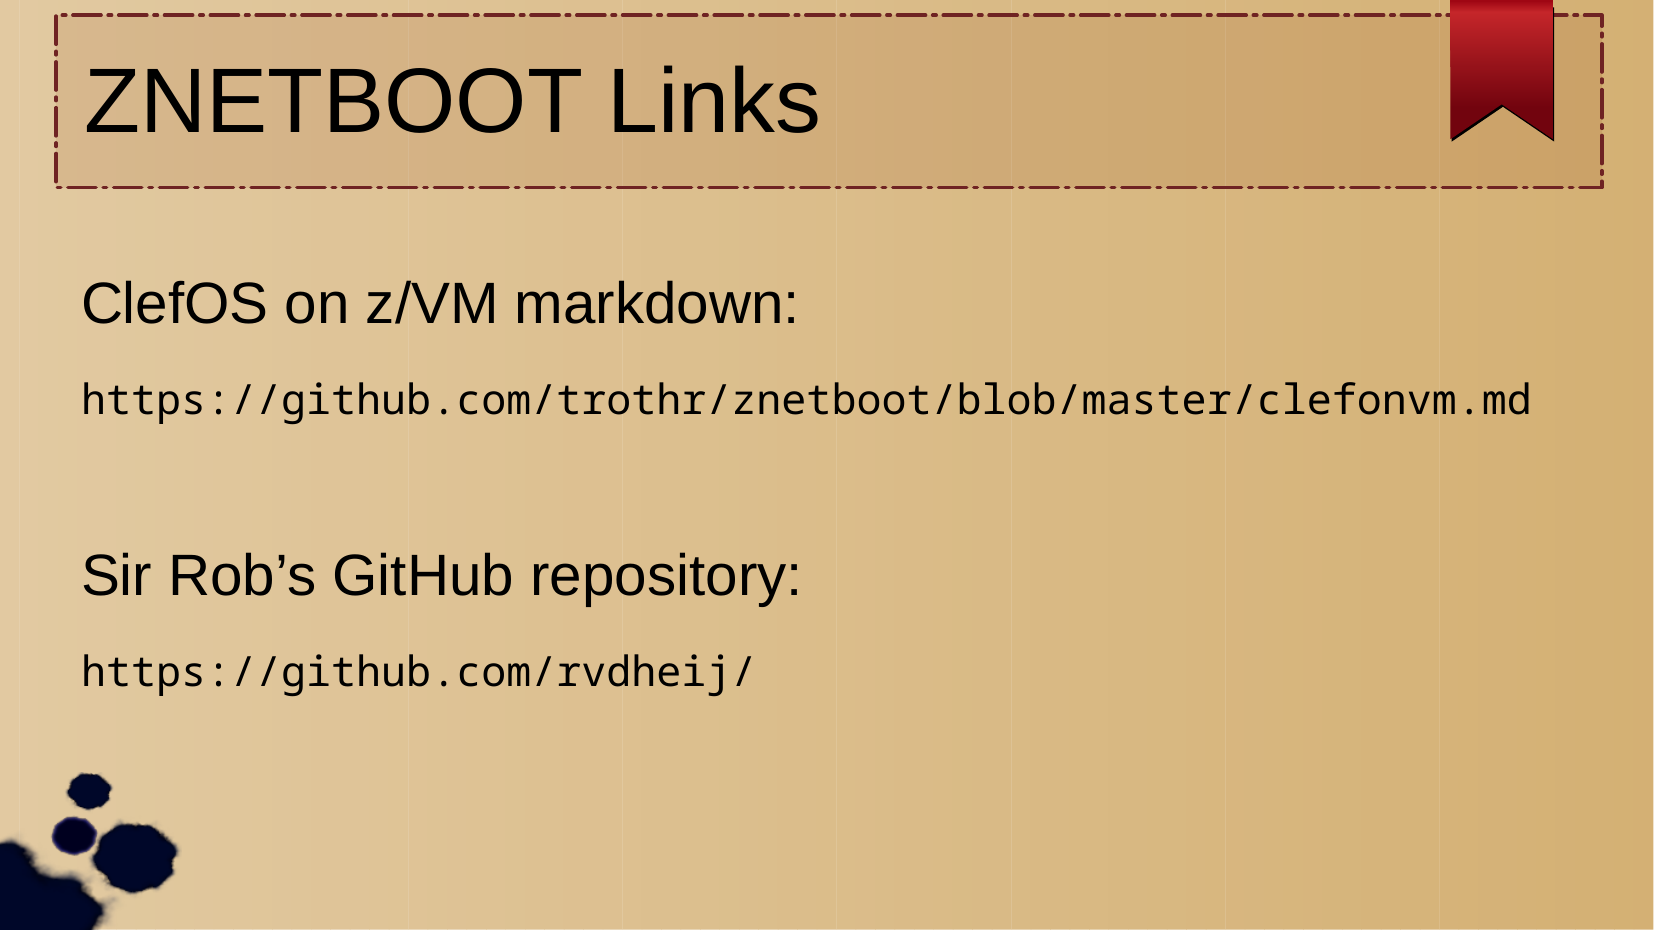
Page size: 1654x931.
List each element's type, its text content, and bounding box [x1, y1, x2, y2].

title ZNETBOOT Links [59, 11, 1441, 189]
list ClefOS on z/VM markdown: https://github.com/trothr/znetboot/blob/master/clefonvm.md Sir Rob’s GitHub repository: https://github.com/rvdheij/ [81, 270, 1654, 811]
